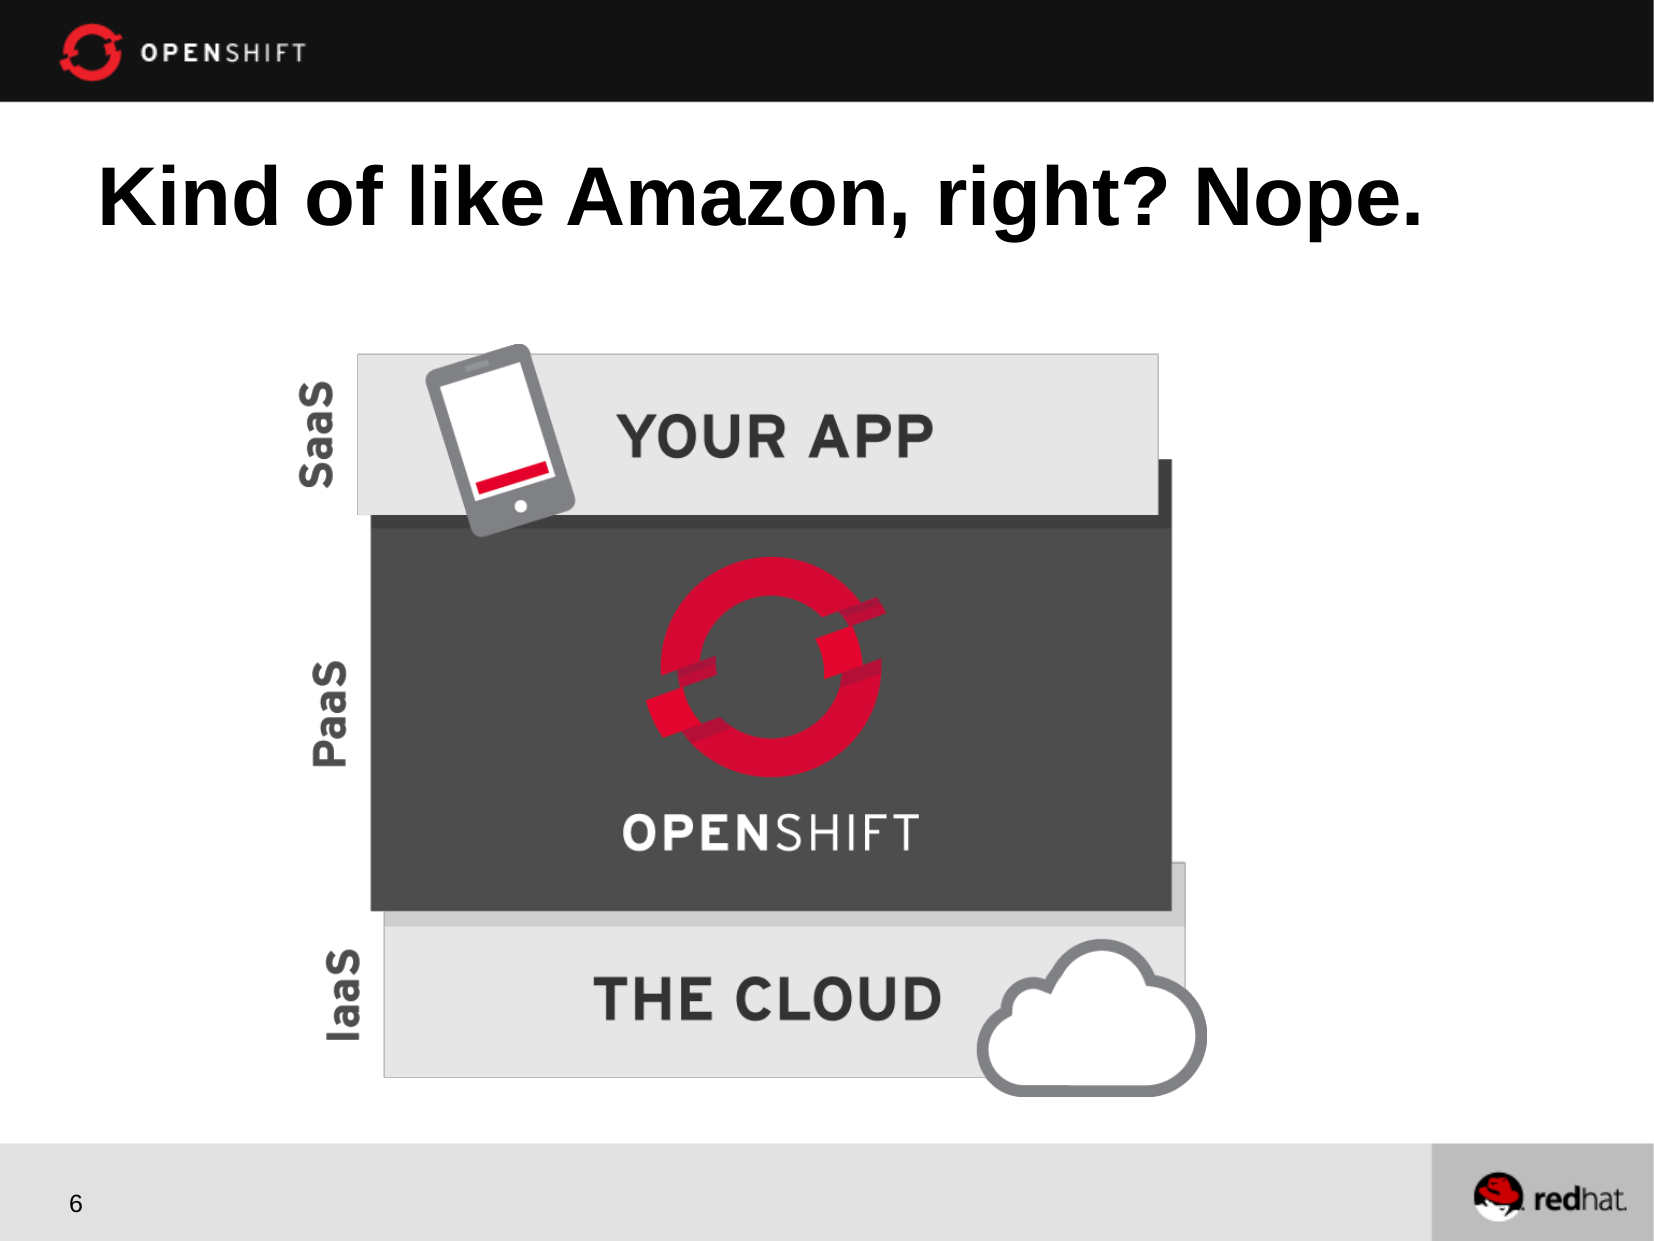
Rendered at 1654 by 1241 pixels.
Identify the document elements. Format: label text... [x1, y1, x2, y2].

picture [0, 0, 1654, 1241]
text_box Kind of like Amazon, right? Nope. [82, 143, 1571, 331]
